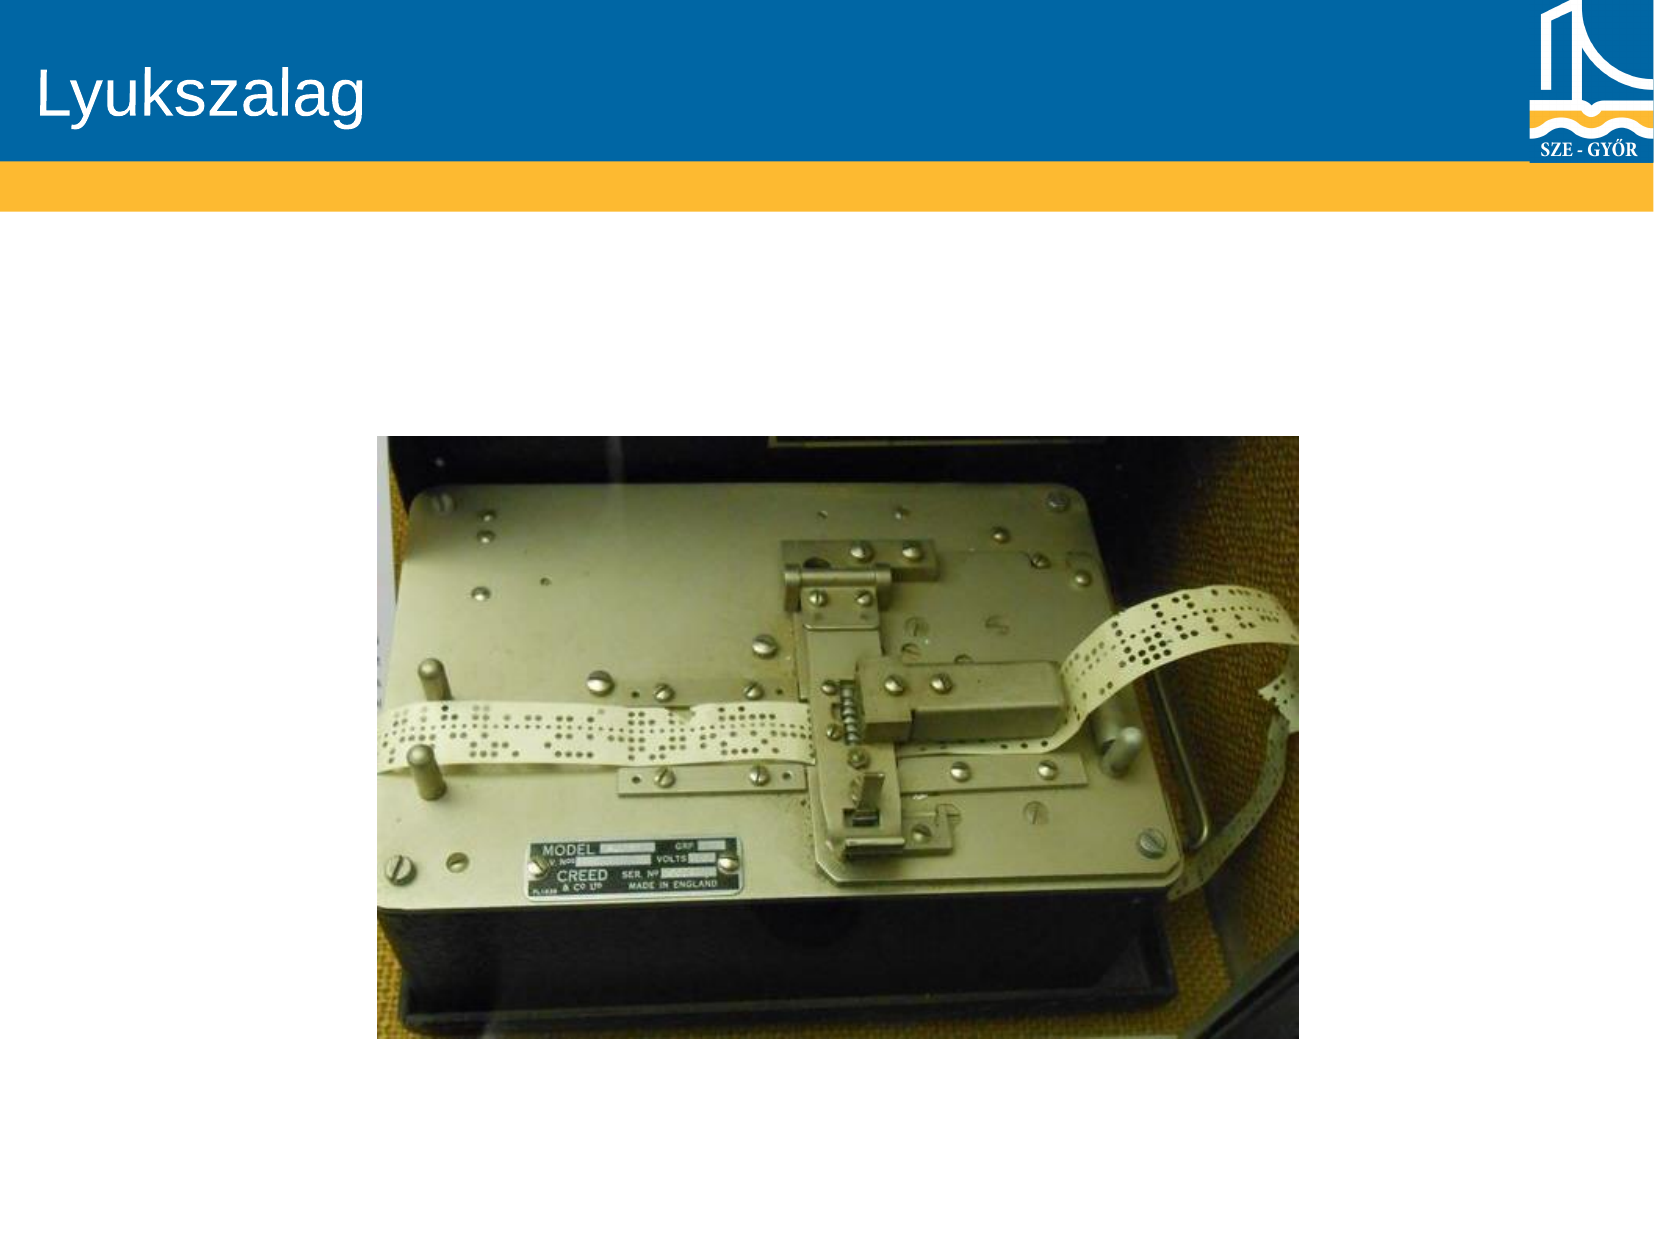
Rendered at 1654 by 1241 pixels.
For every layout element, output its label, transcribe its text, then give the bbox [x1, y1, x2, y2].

picture [1529, 0, 1654, 163]
picture [377, 436, 1299, 1039]
text_box Lyukszalag [34, 48, 1524, 144]
